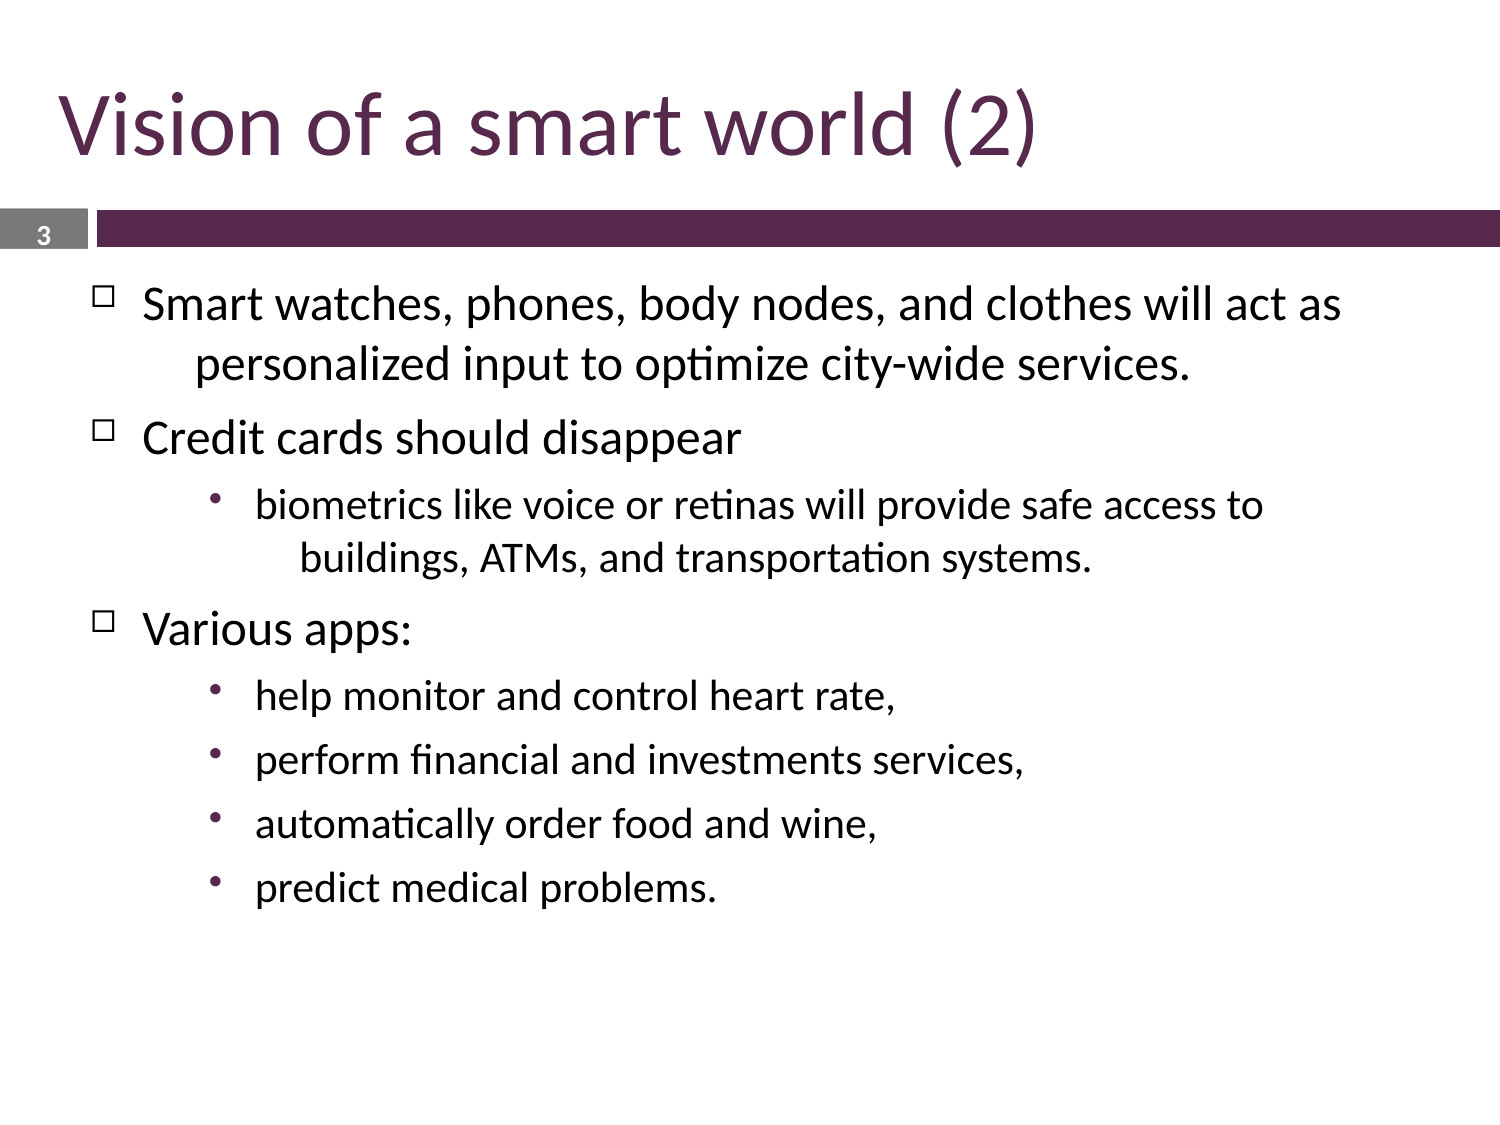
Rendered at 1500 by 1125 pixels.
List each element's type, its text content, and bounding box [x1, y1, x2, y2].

title Vision of a smart world (2) [43, 37, 1459, 201]
list Smart watches, phones, body nodes, and clothes will act as personalized input to optimize city-wide services. Credit cards should disappear biometrics like voice or retinas will provide safe access to buildings, ATMs, and transportation systems. Various apps: help monitor and control heart rate, perform financial and investments services, automatically order food and wine, predict medical problems. [75, 262, 1436, 1005]
text_box [0, 208, 88, 249]
